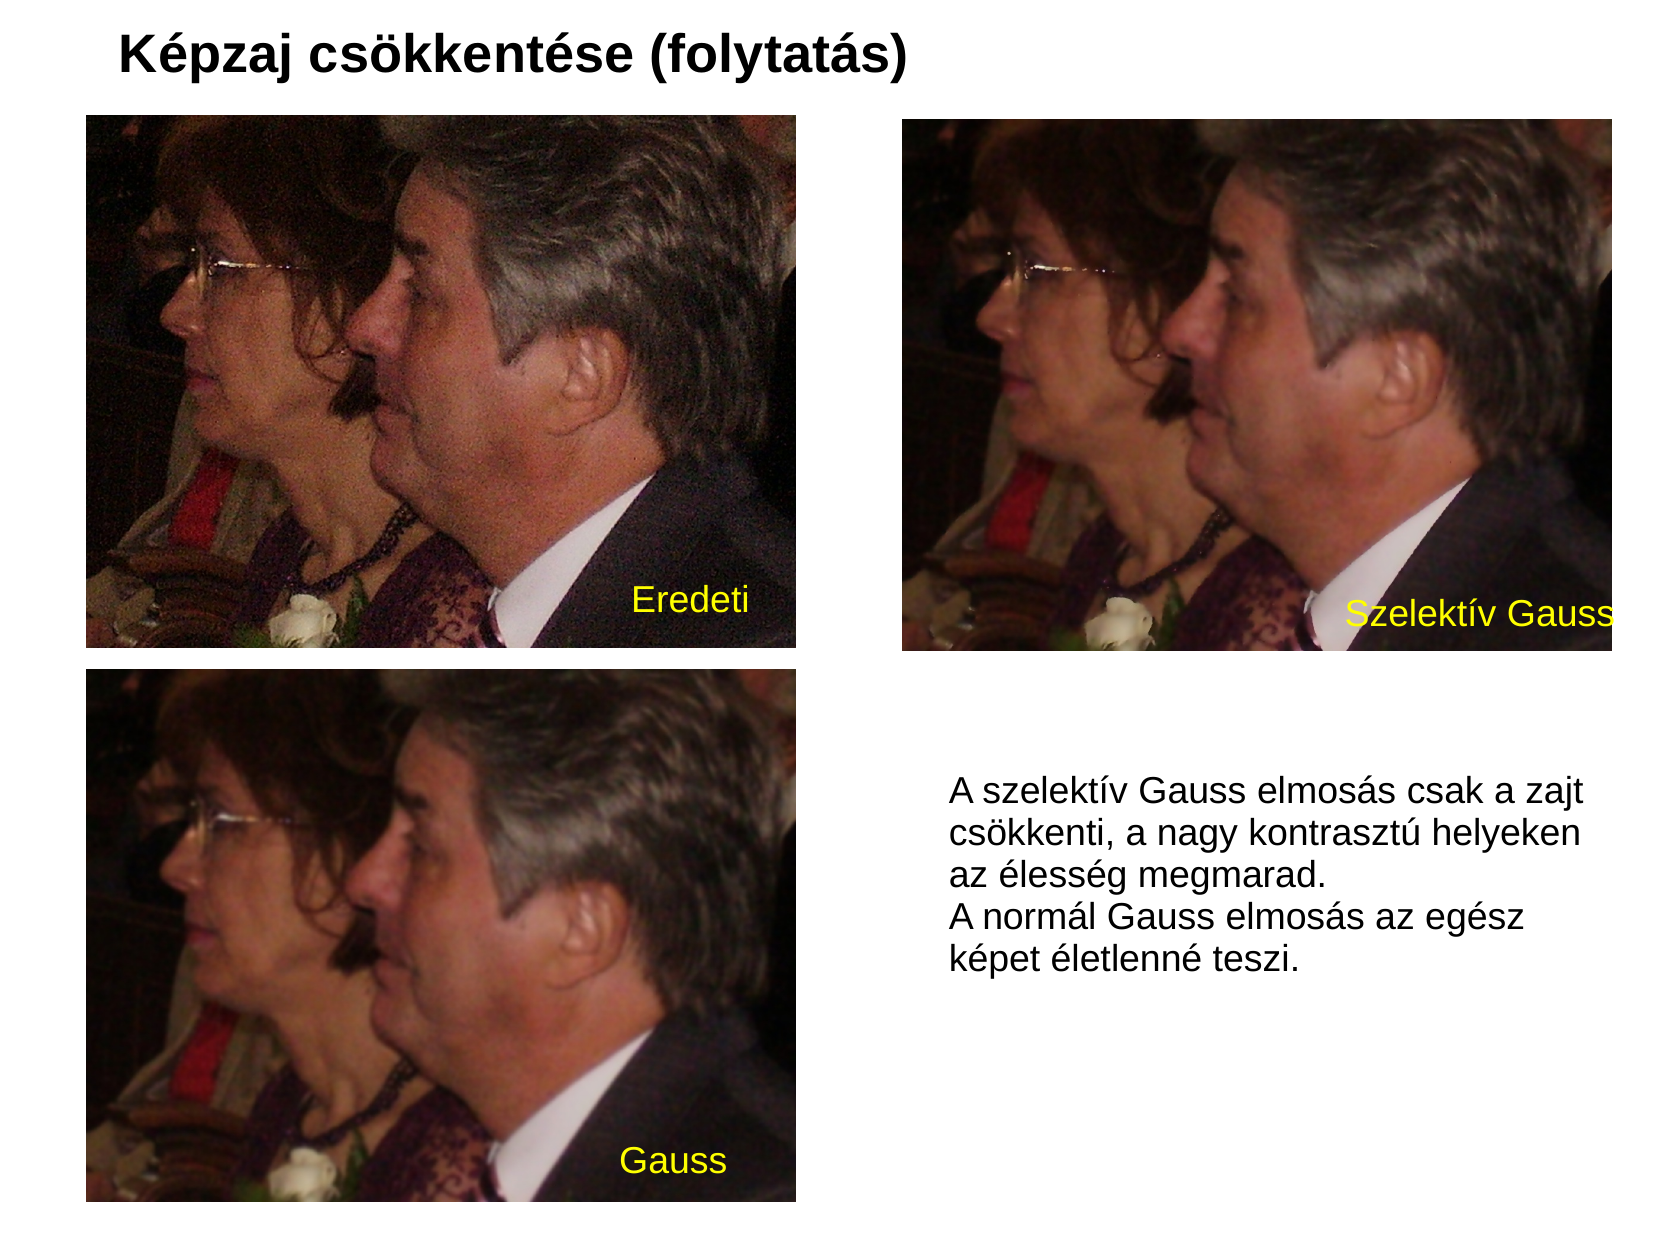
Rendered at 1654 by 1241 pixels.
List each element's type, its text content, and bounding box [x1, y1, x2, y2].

text_box Szelektív Gauss [1329, 585, 1631, 642]
picture [902, 119, 1612, 651]
picture [86, 669, 796, 1202]
text_box Gauss [593, 1132, 743, 1190]
text_box Képzaj csökkentése (folytatás) [104, 15, 925, 93]
text_box Eredeti [605, 571, 765, 629]
picture [86, 115, 796, 648]
text_box A szelektív Gauss elmosás csak a zajt csökkenti, a nagy kontrasztú helyeken az élesség megmarad. A normál Gauss elmosás az egész képet életlenné teszi. [934, 762, 1599, 988]
